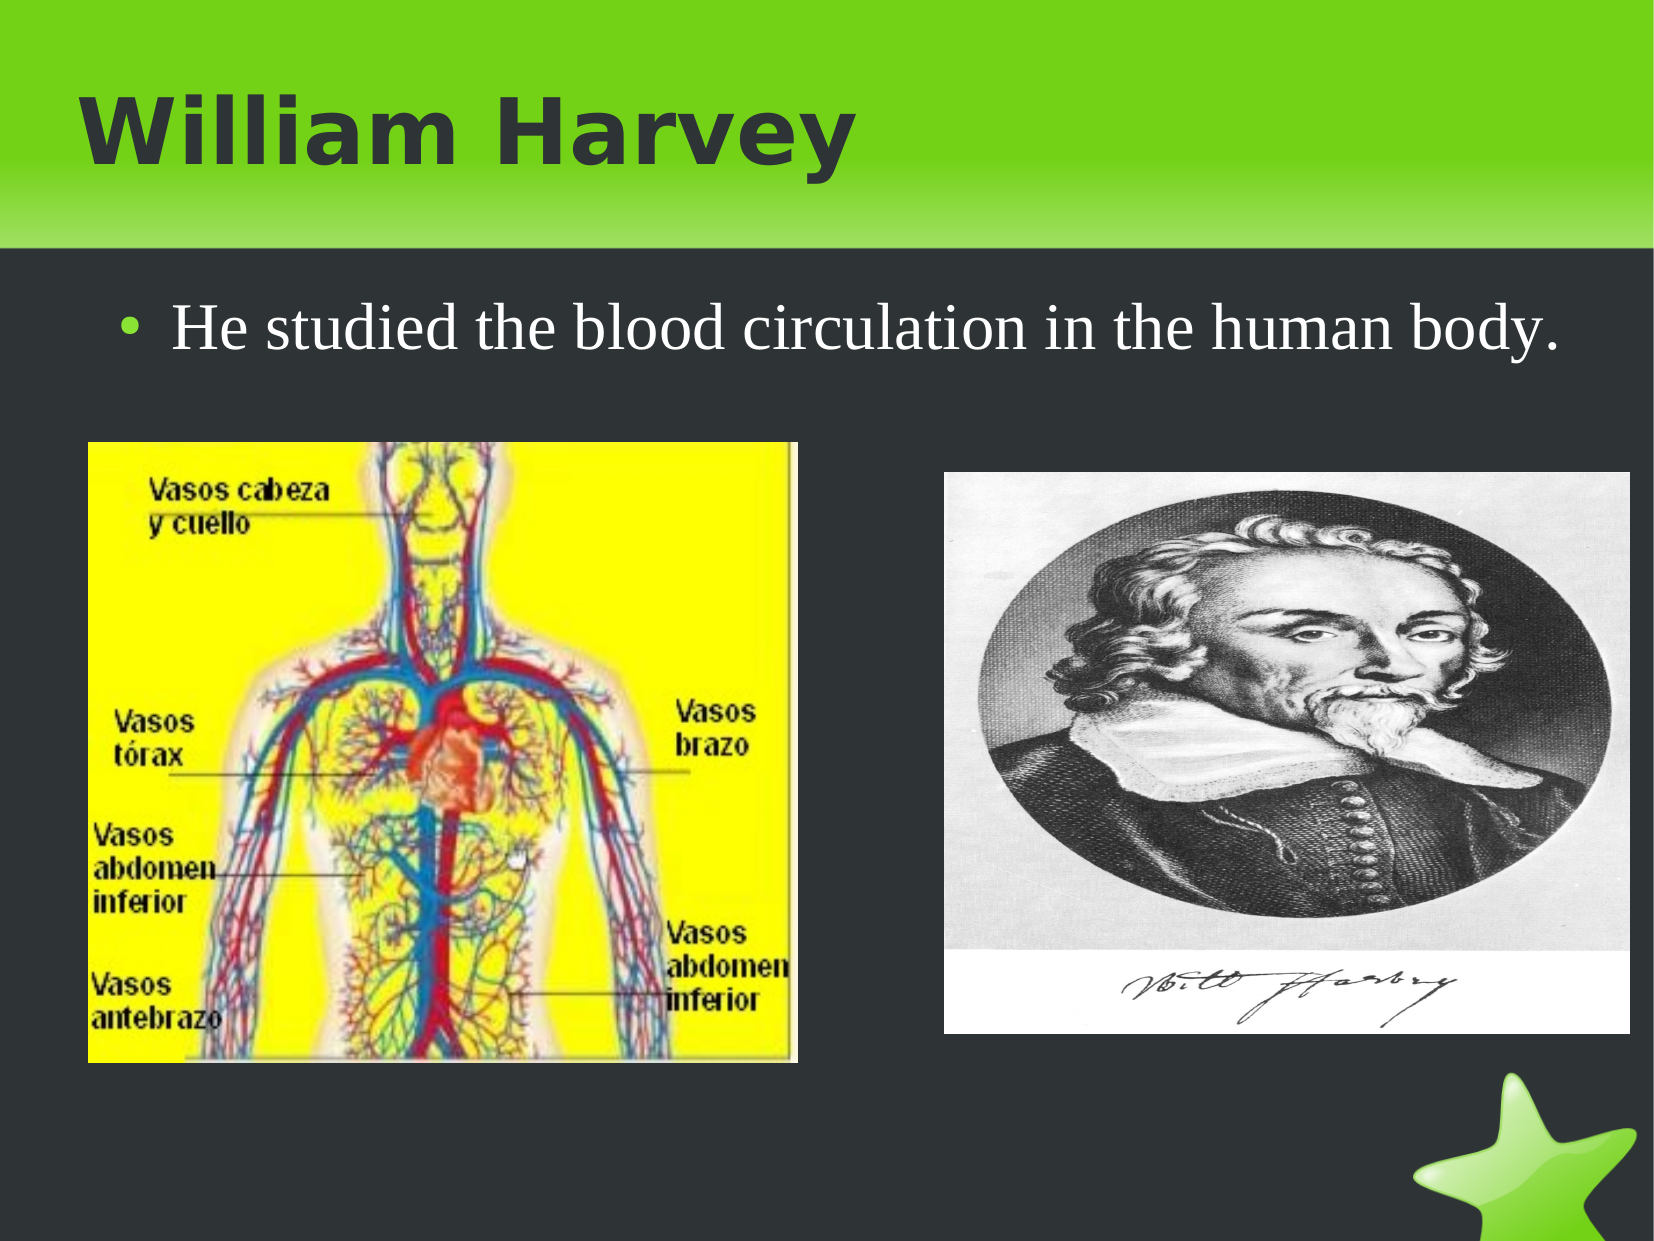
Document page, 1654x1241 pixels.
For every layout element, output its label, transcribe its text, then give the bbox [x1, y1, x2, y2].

title William Harvey [76, 29, 1565, 237]
list He studied the blood circulation in the human body. [82, 290, 1571, 1094]
picture [0, 0, 1654, 1241]
